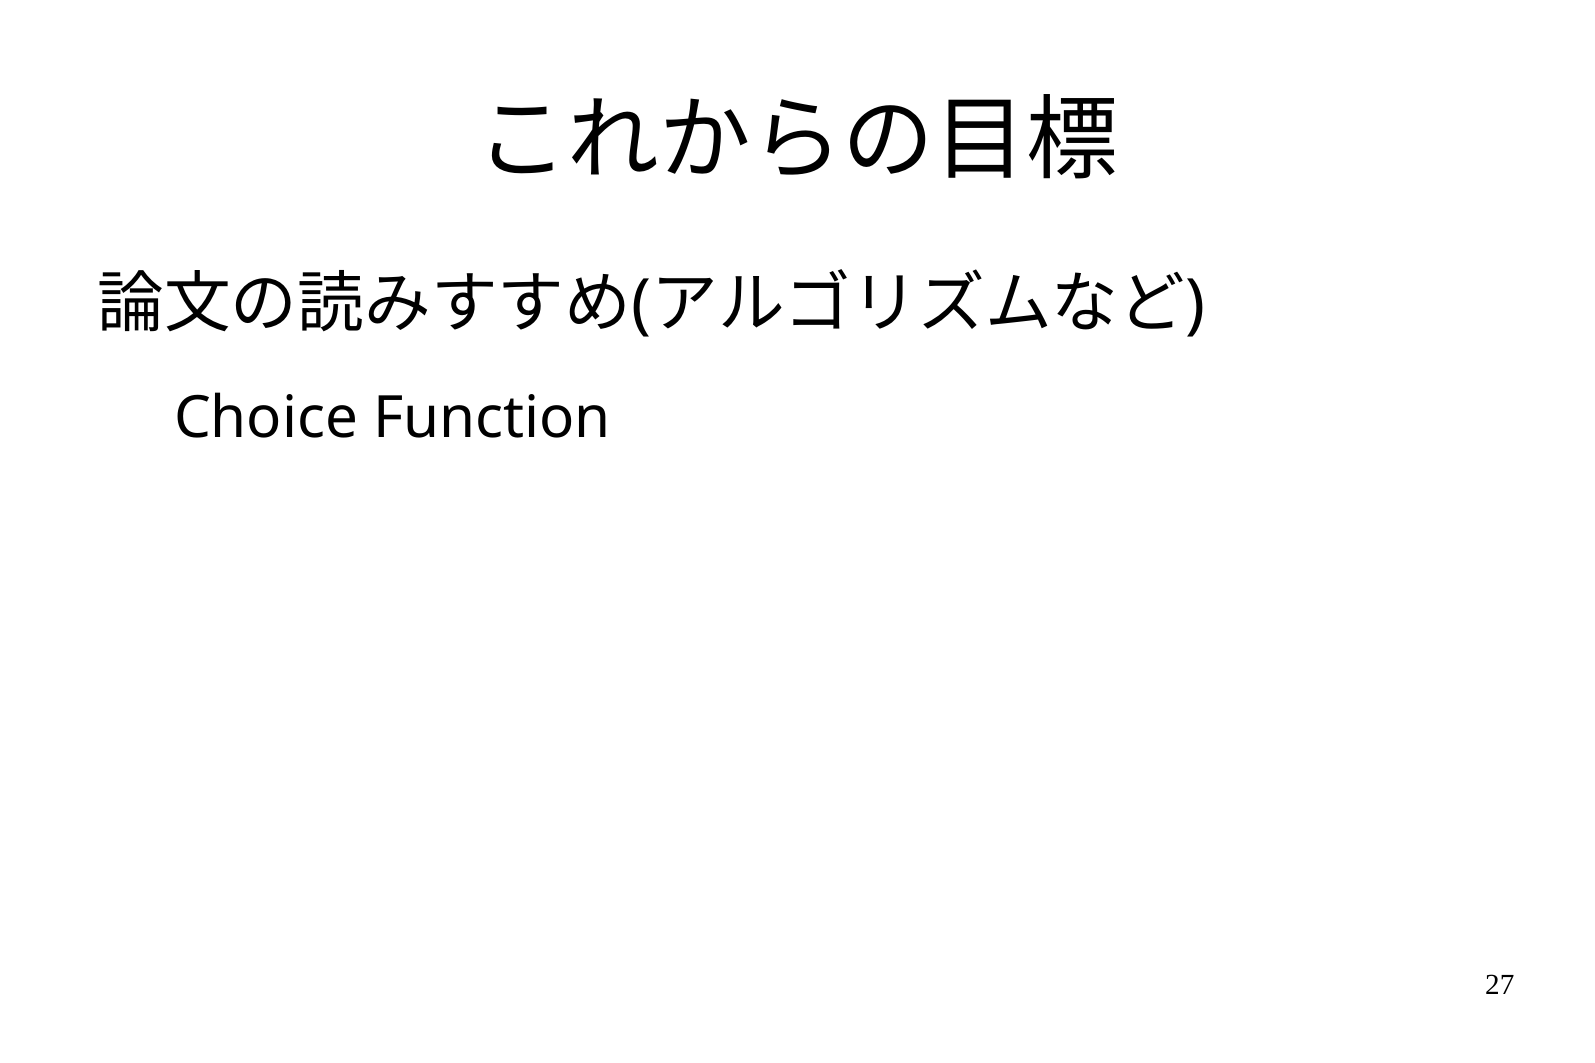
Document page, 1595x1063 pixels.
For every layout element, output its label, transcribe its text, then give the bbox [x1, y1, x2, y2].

title これからの目標 [79, 42, 1515, 220]
list 論文の読みすすめ(アルゴリズムなど) Choice Function [79, 248, 1515, 951]
